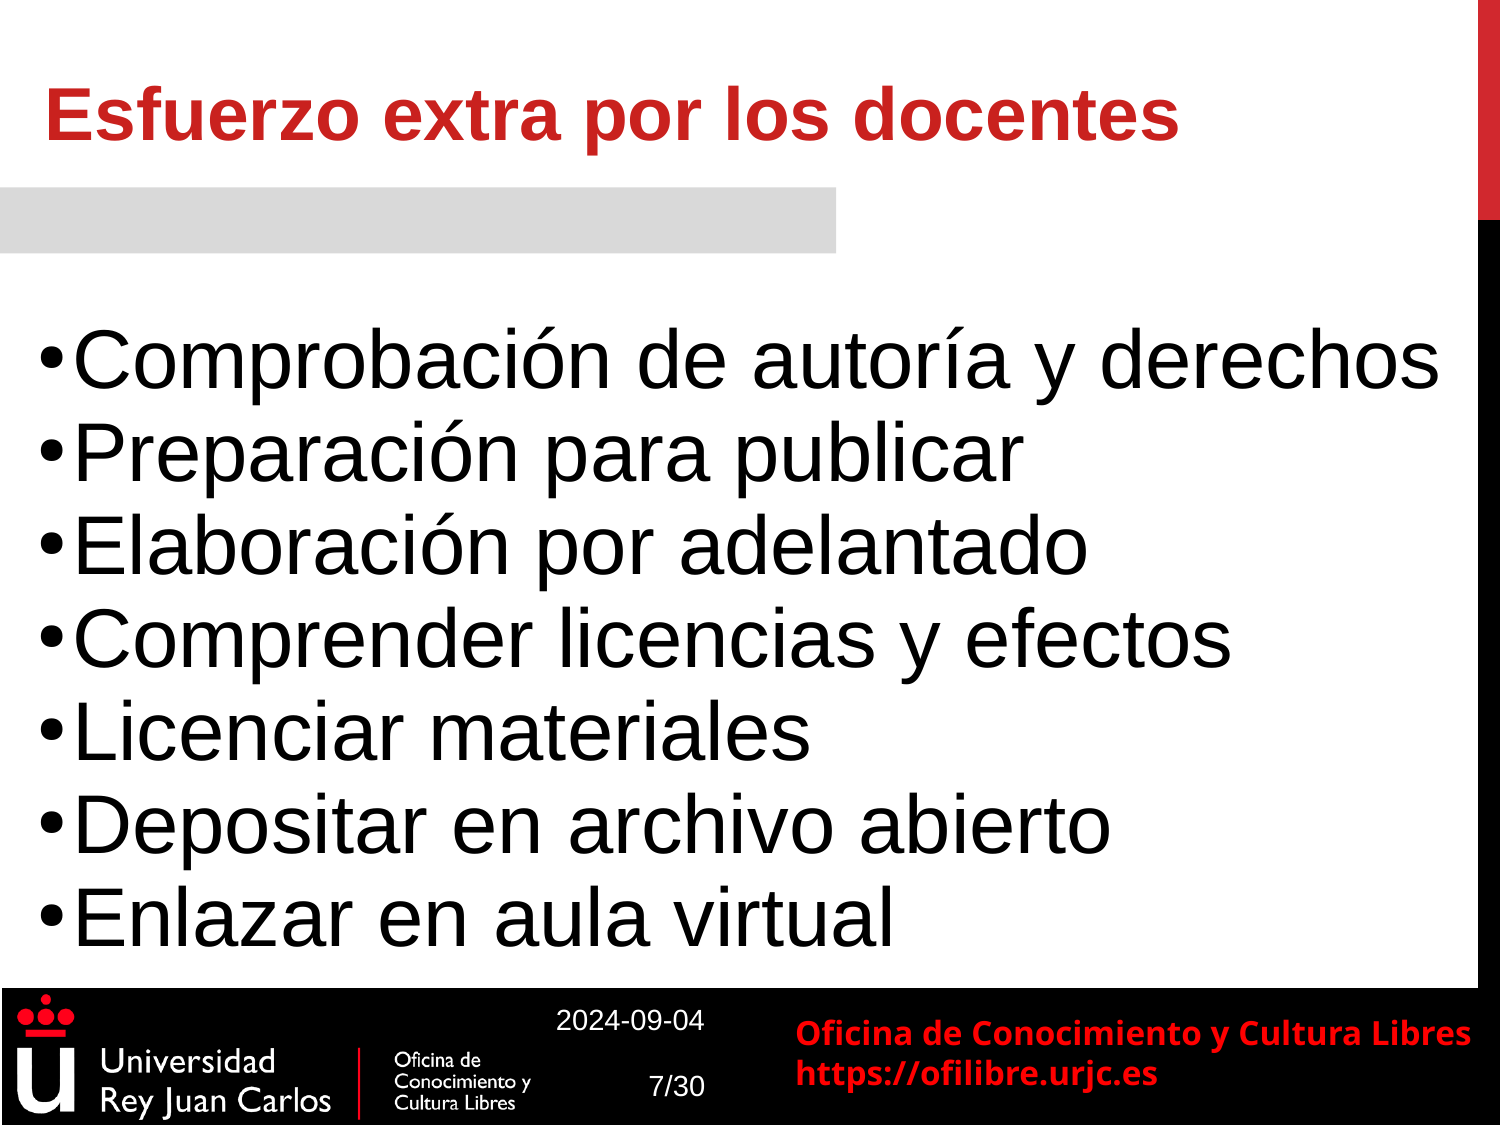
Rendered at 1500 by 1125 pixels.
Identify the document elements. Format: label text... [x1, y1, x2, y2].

text_box Comprobación de autoría y derechos Preparación para publicar Elaboración por adelantado Comprender licencias y efectos Licenciar materiales Depositar en archivo abierto Enlazar en aula virtual [22, 305, 1463, 972]
picture [17, 994, 531, 1120]
title [75, 7, 1425, 196]
text_box Esfuerzo extra por los docentes [30, 64, 1306, 248]
